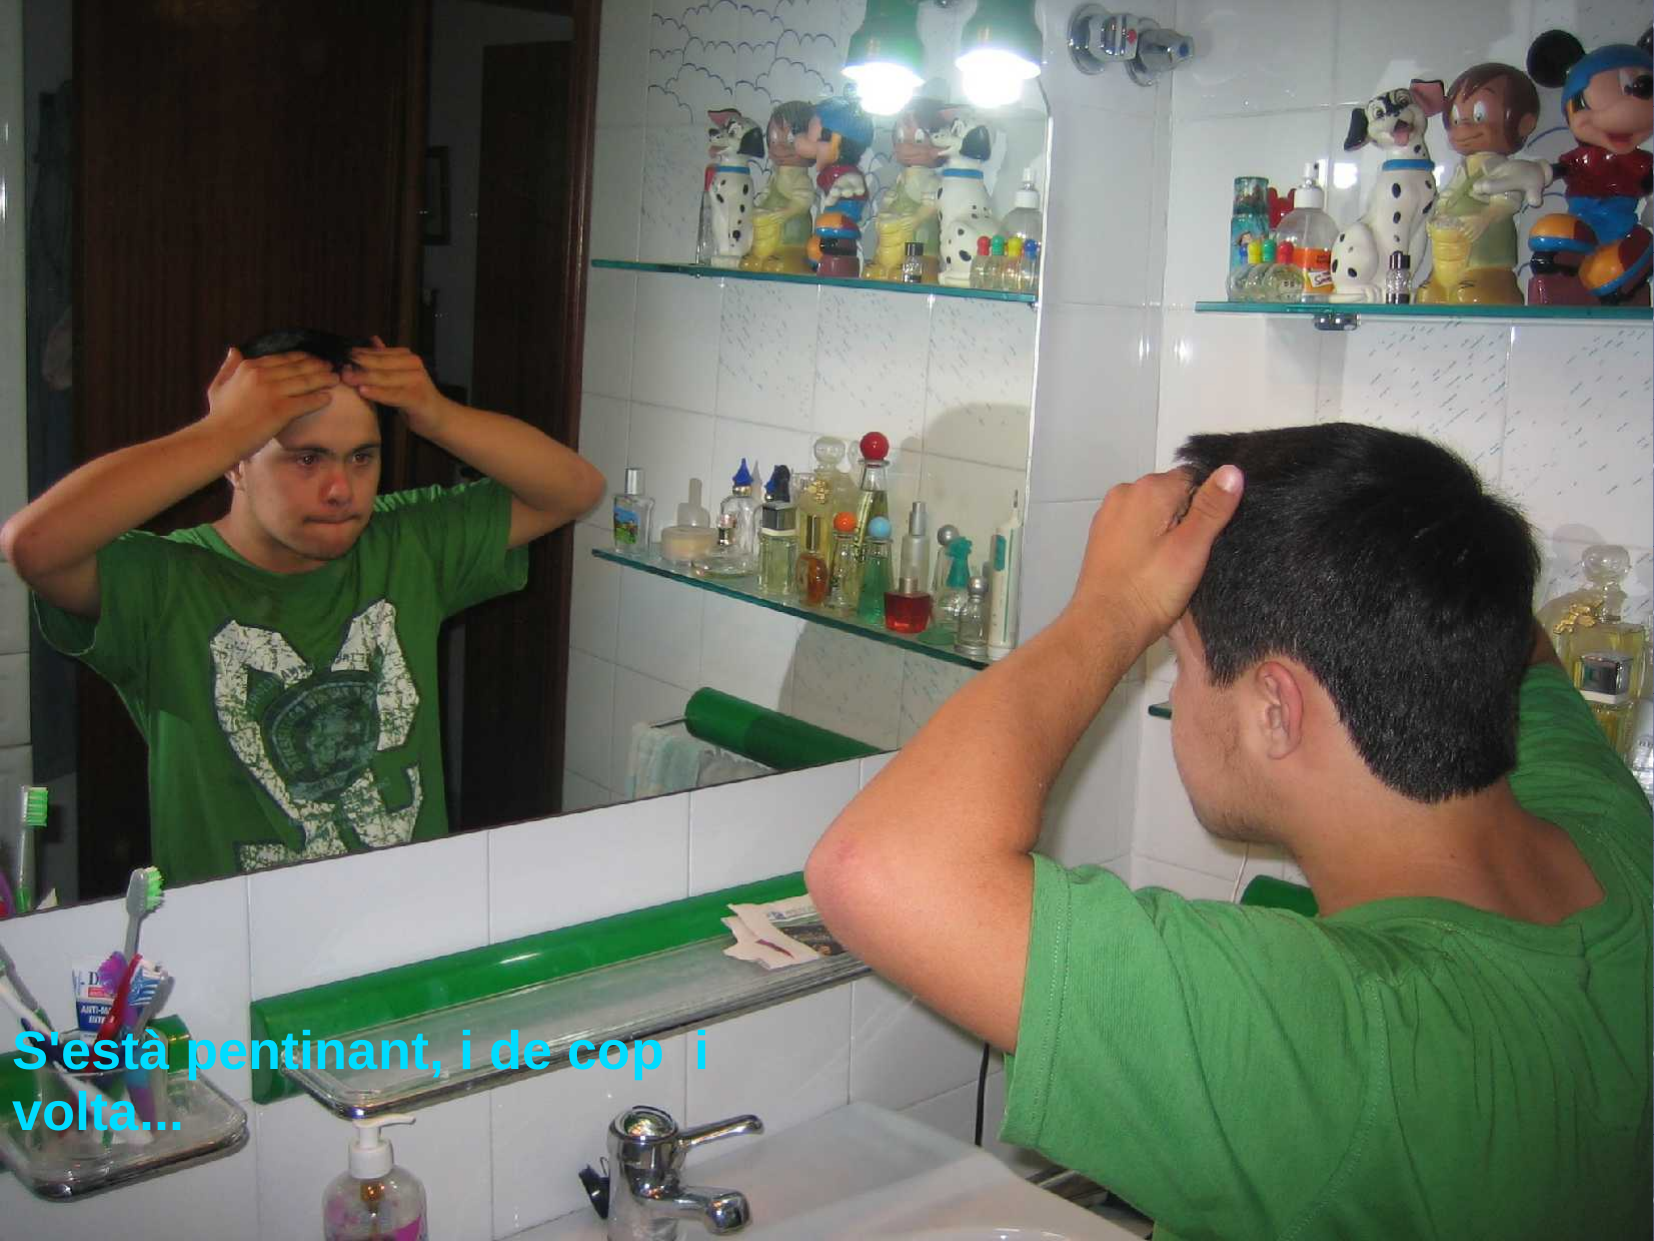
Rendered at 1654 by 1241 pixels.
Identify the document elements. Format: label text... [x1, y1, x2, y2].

text_box S'està pentinant, i de cop i volta... [0, 1013, 1002, 1220]
picture [0, 0, 1654, 1241]
